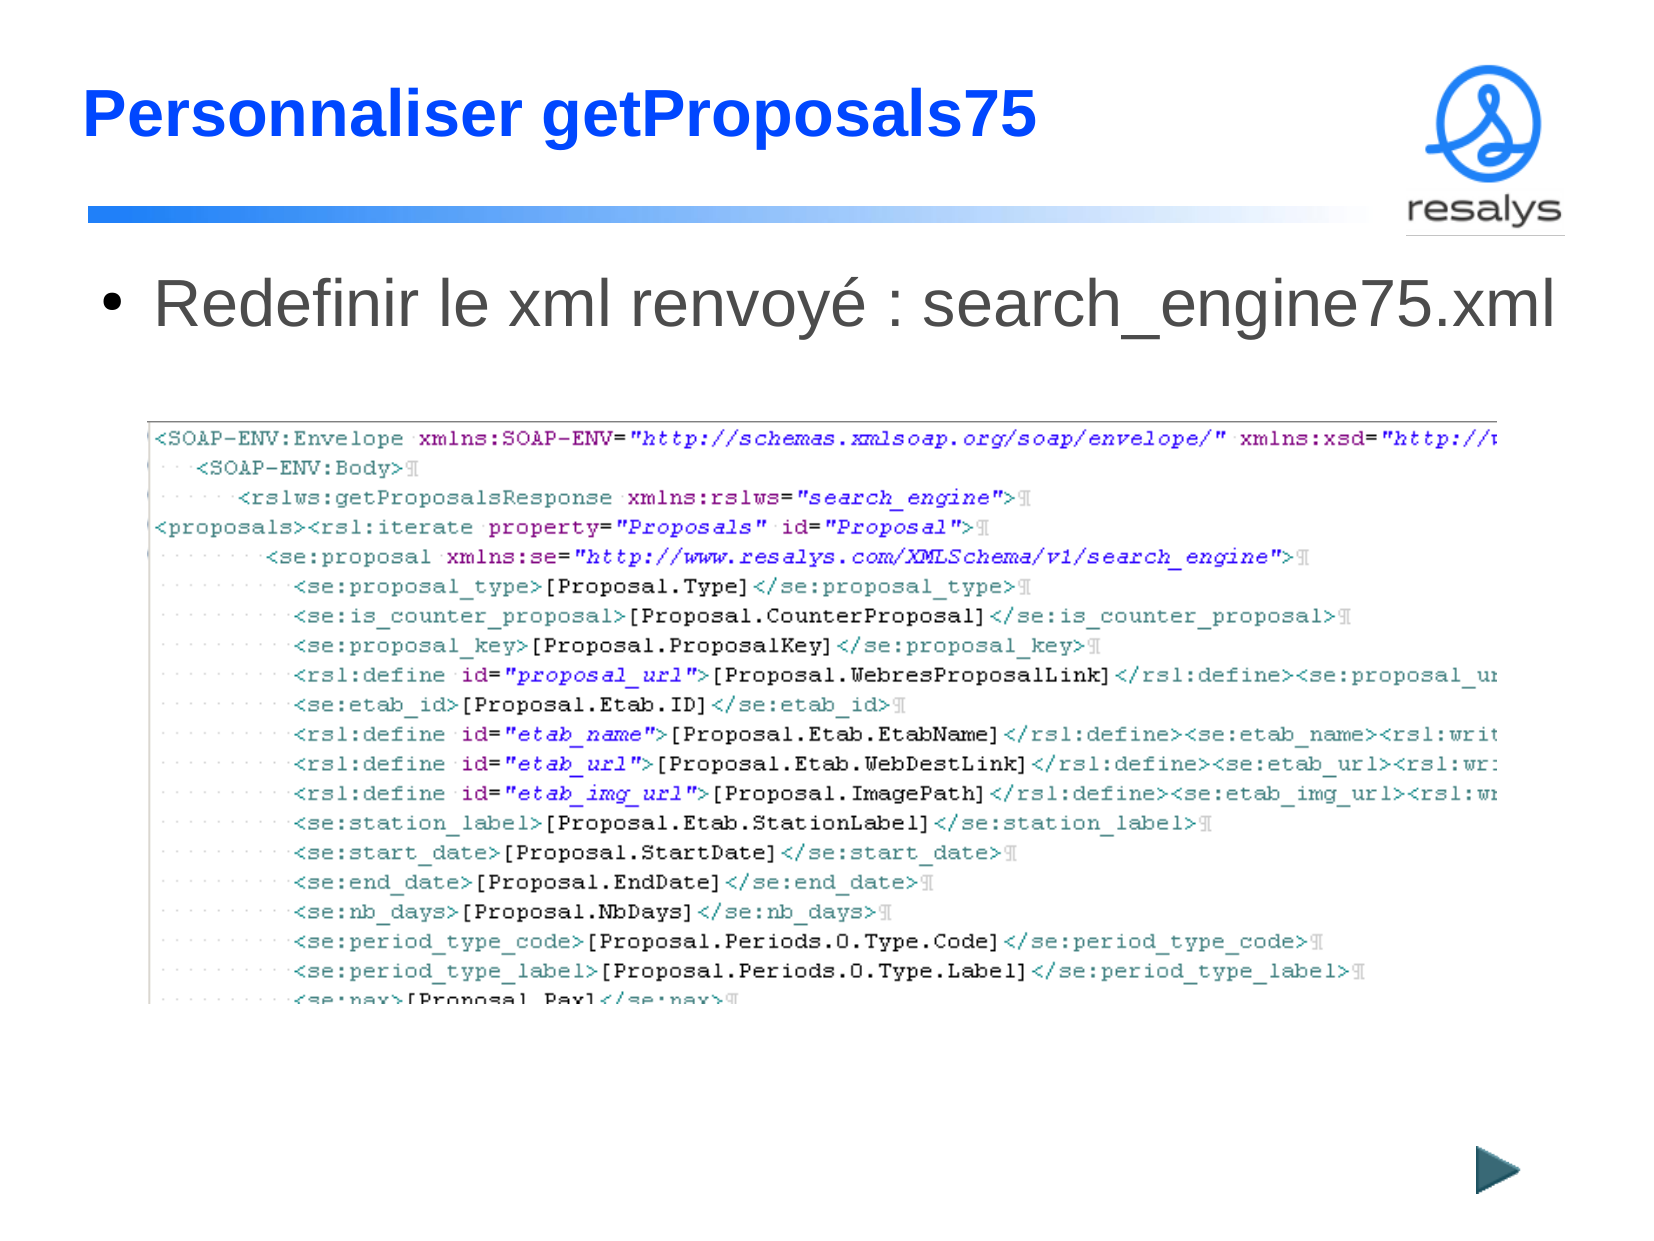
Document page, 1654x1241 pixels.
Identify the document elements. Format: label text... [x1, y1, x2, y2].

picture [1476, 1146, 1524, 1194]
list Redefinir le xml renvoyé : search_engine75.xml [82, 265, 1571, 443]
title Personnaliser getProposals75 [82, 49, 1359, 178]
picture [88, 58, 1565, 237]
picture [147, 421, 1497, 1004]
